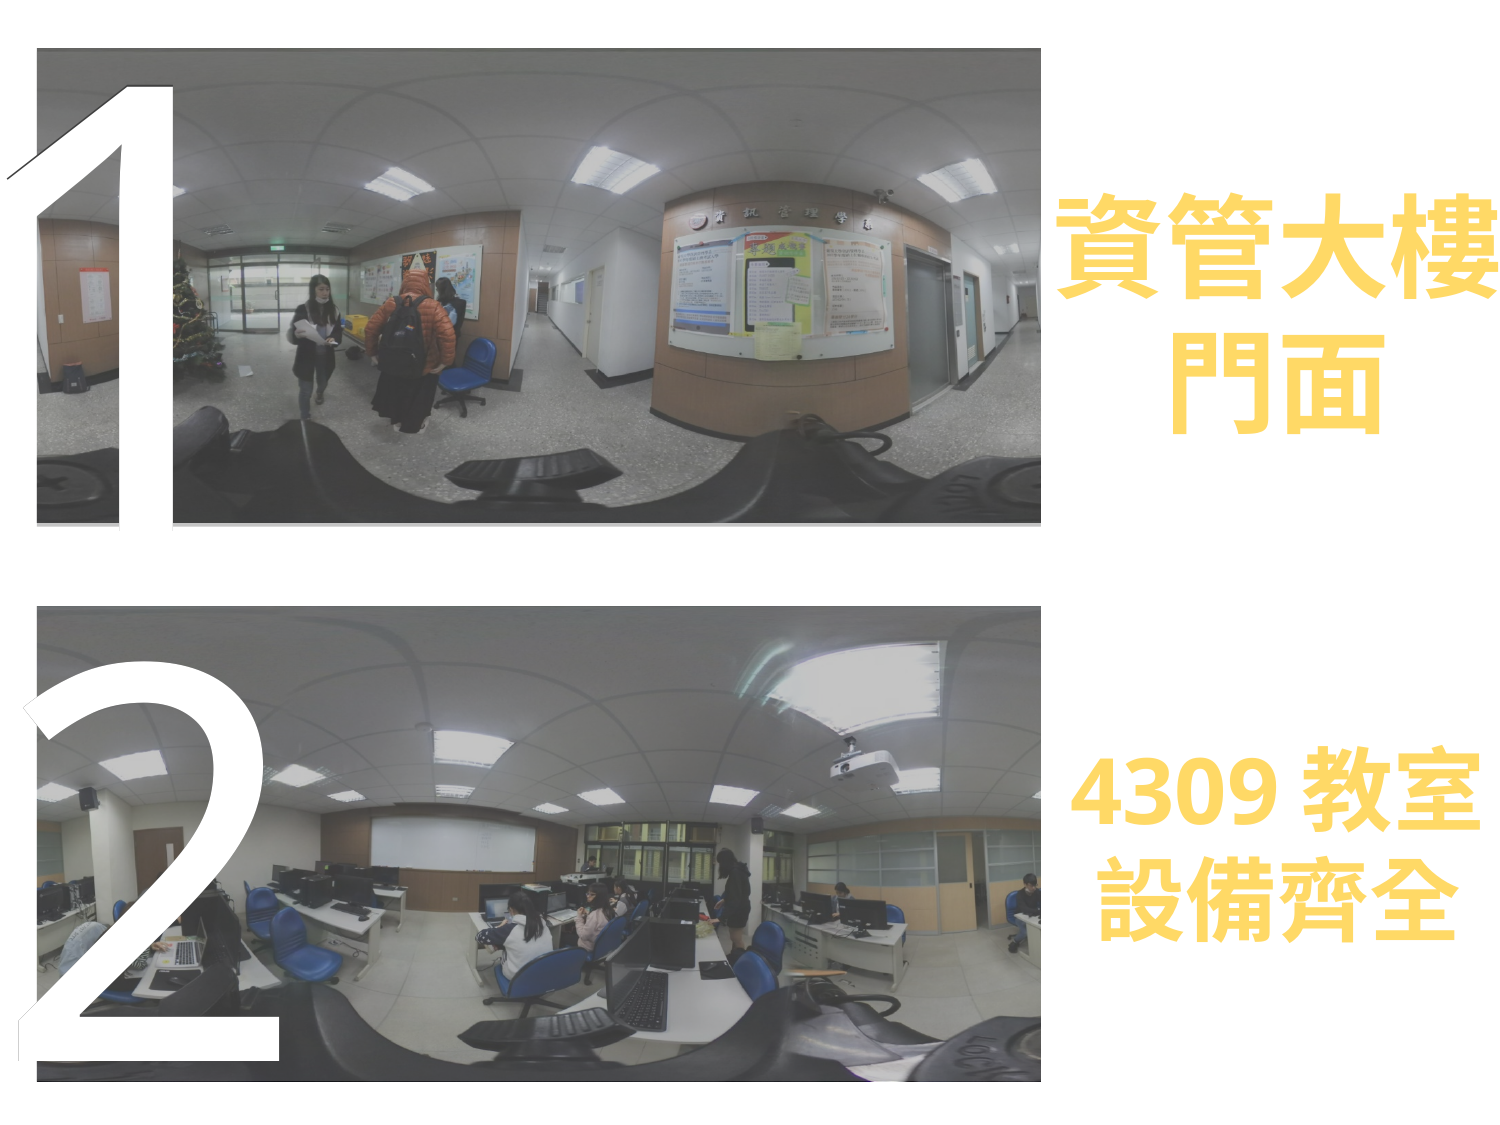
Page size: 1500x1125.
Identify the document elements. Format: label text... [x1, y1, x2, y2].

text_box 4309教室 設備齊全 [1059, 725, 1496, 963]
text_box 1 [0, 0, 318, 501]
text_box [318, 52, 1041, 527]
text_box [318, 606, 1041, 1081]
text_box 資管大樓 門面 [1035, 169, 1500, 458]
text_box 2 [0, 501, 318, 1125]
picture [318, 48, 1041, 52]
